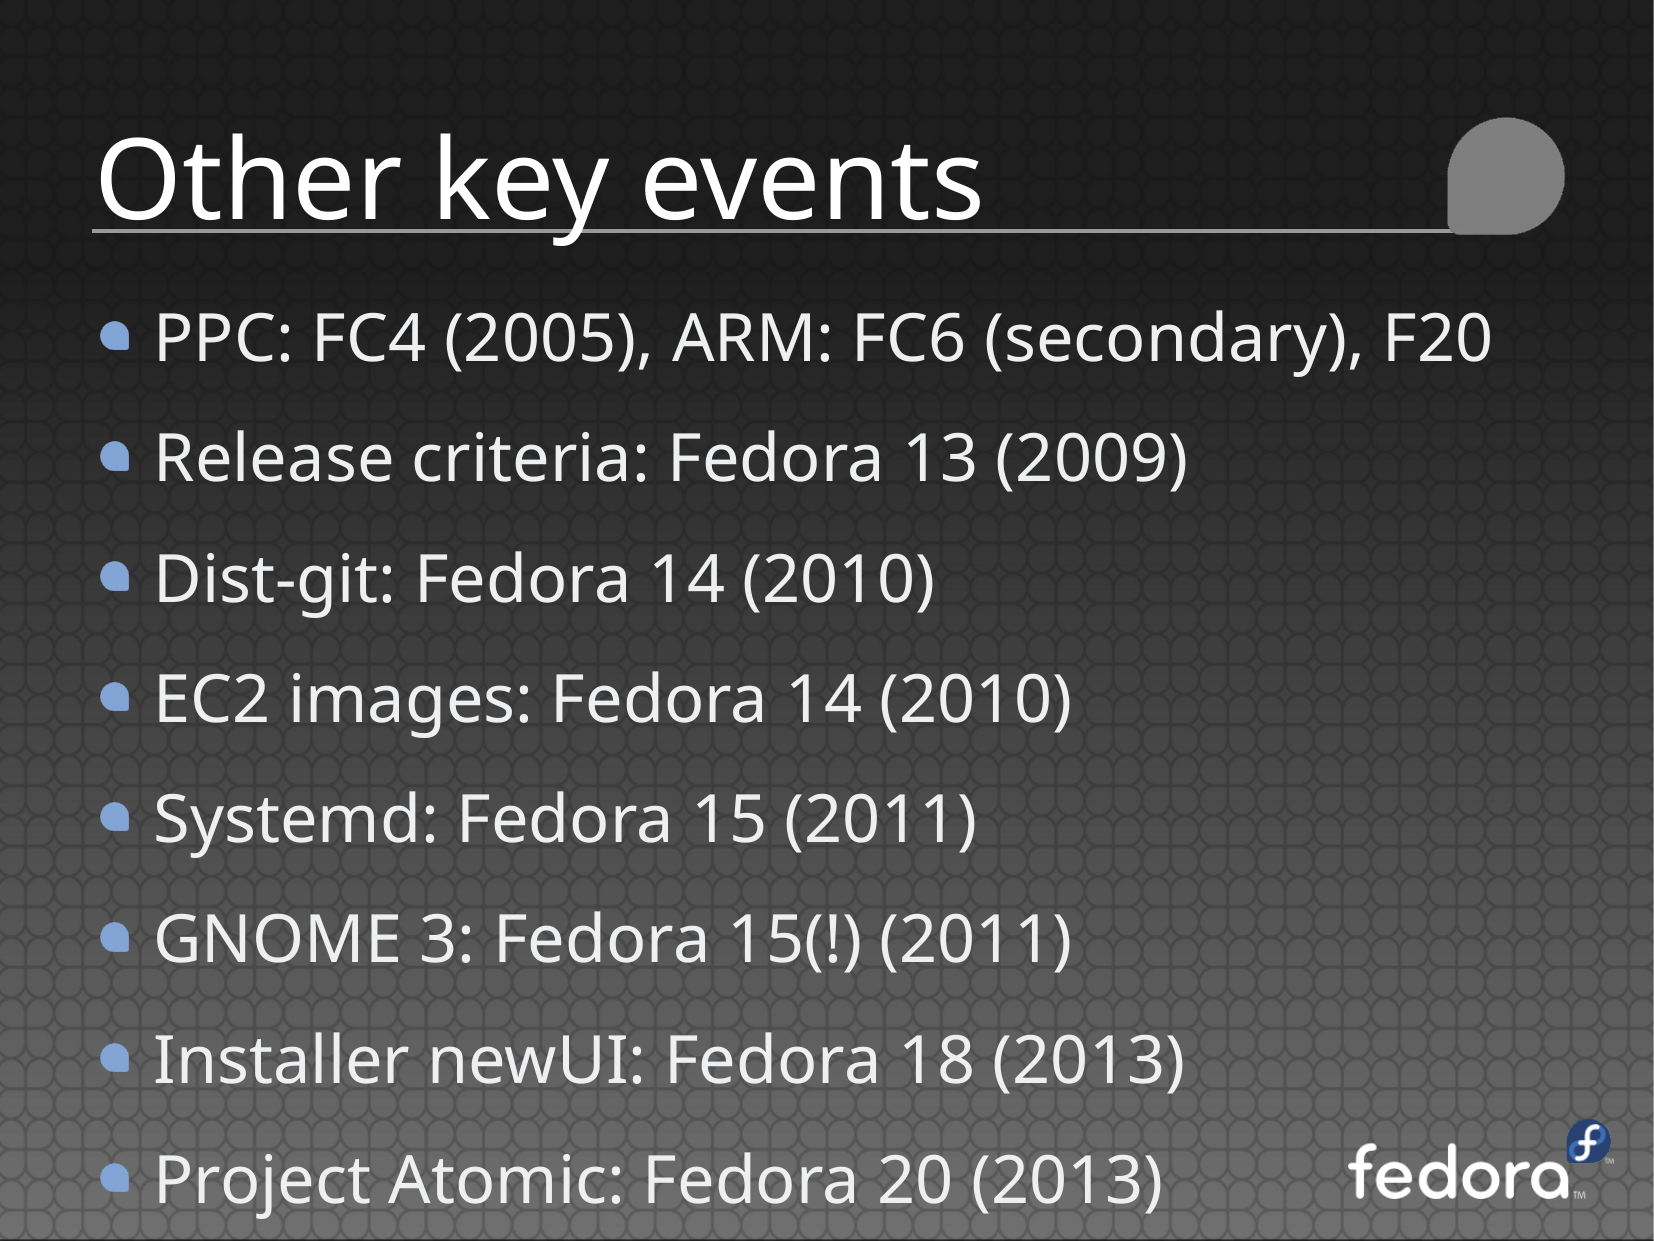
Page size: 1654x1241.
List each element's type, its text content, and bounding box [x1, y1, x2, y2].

picture [0, 0, 1654, 1241]
title Other key events [94, 100, 1426, 251]
list PPC: FC4 (2005), ARM: FC6 (secondary), F20 Release criteria: Fedora 13 (2009) Dist-git: Fedora 14 (2010) EC2 images: Fedora 14 (2010) Systemd: Fedora 15 (2011) GNOME 3: Fedora 15(!) (2011) Installer newUI: Fedora 18 (2013) Project Atomic: Fedora 20 (2013) [82, 290, 1571, 1197]
